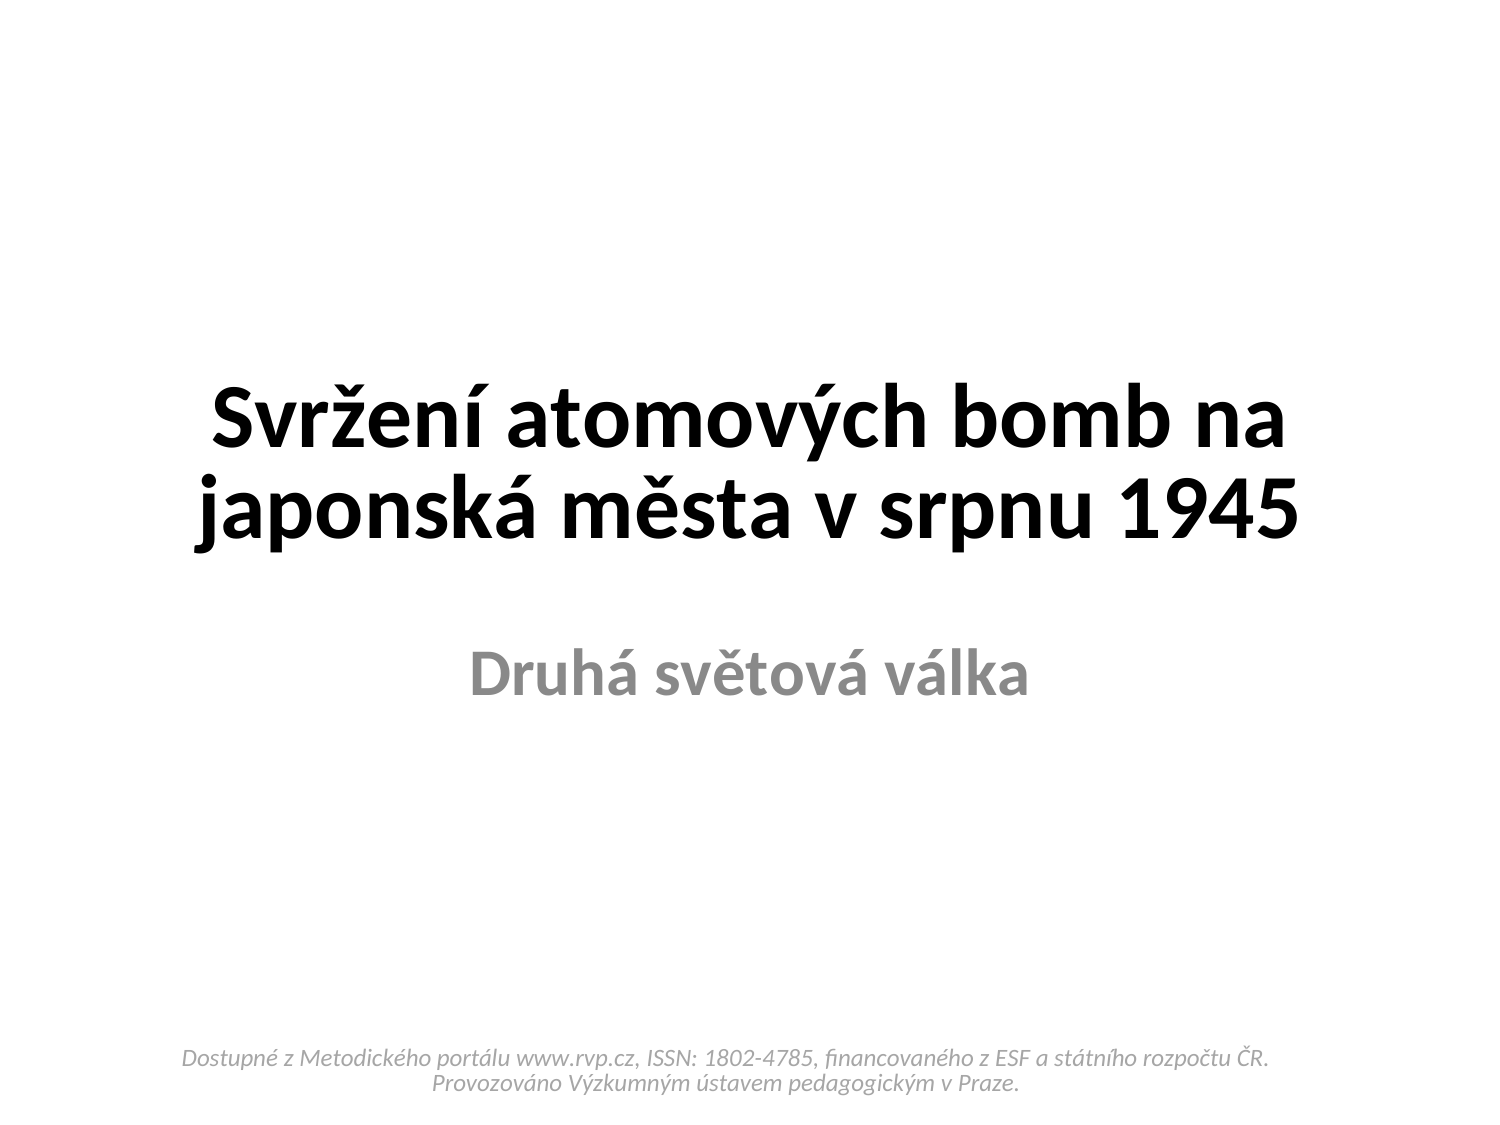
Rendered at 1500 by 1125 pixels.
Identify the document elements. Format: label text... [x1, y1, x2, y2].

text_box Dostupné z Metodického portálu www.rvp.cz, ISSN: 1802-4785, financovaného z ESF a státního rozpočtu ČR. Provozováno Výzkumným ústavem pedagogickým v Praze. [105, 1042, 1348, 1103]
text_box Druhá světová válka [225, 637, 1276, 926]
title Svržení atomových bomb na japonská města v srpnu 1945 [112, 349, 1388, 591]
